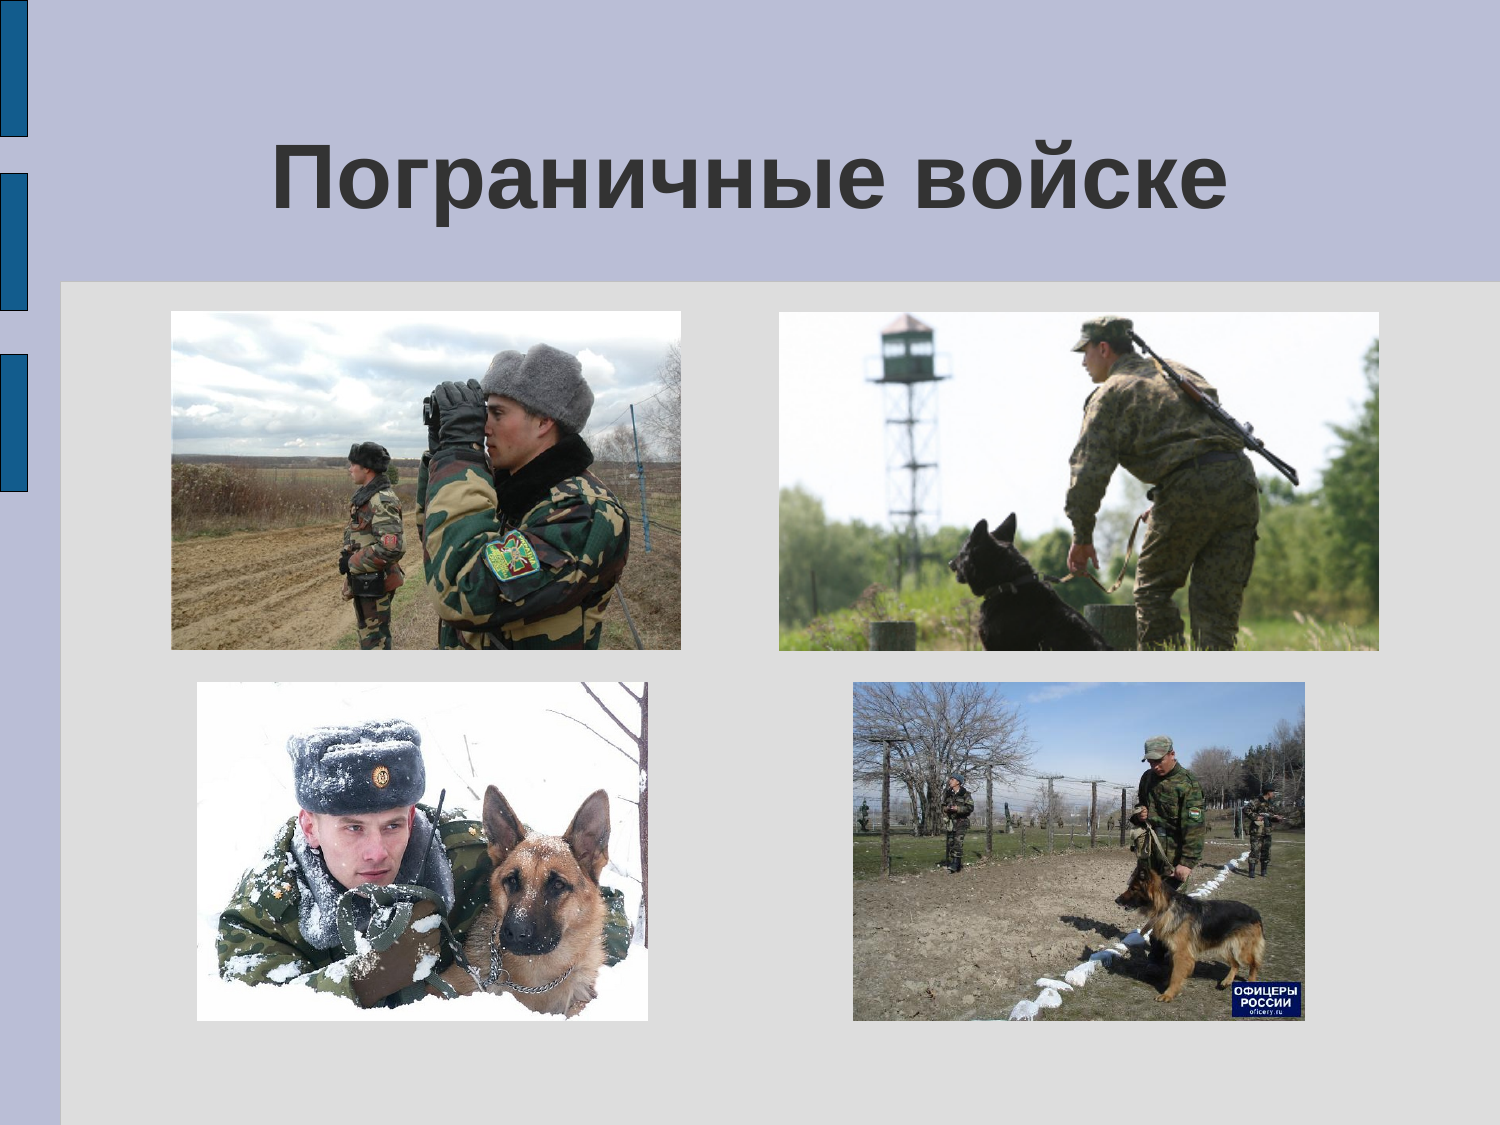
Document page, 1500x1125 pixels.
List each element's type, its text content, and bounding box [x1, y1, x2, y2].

picture [197, 682, 648, 1021]
picture [171, 311, 681, 650]
picture [779, 312, 1379, 651]
picture [853, 682, 1305, 1021]
title Пограничные войске [110, 90, 1392, 264]
